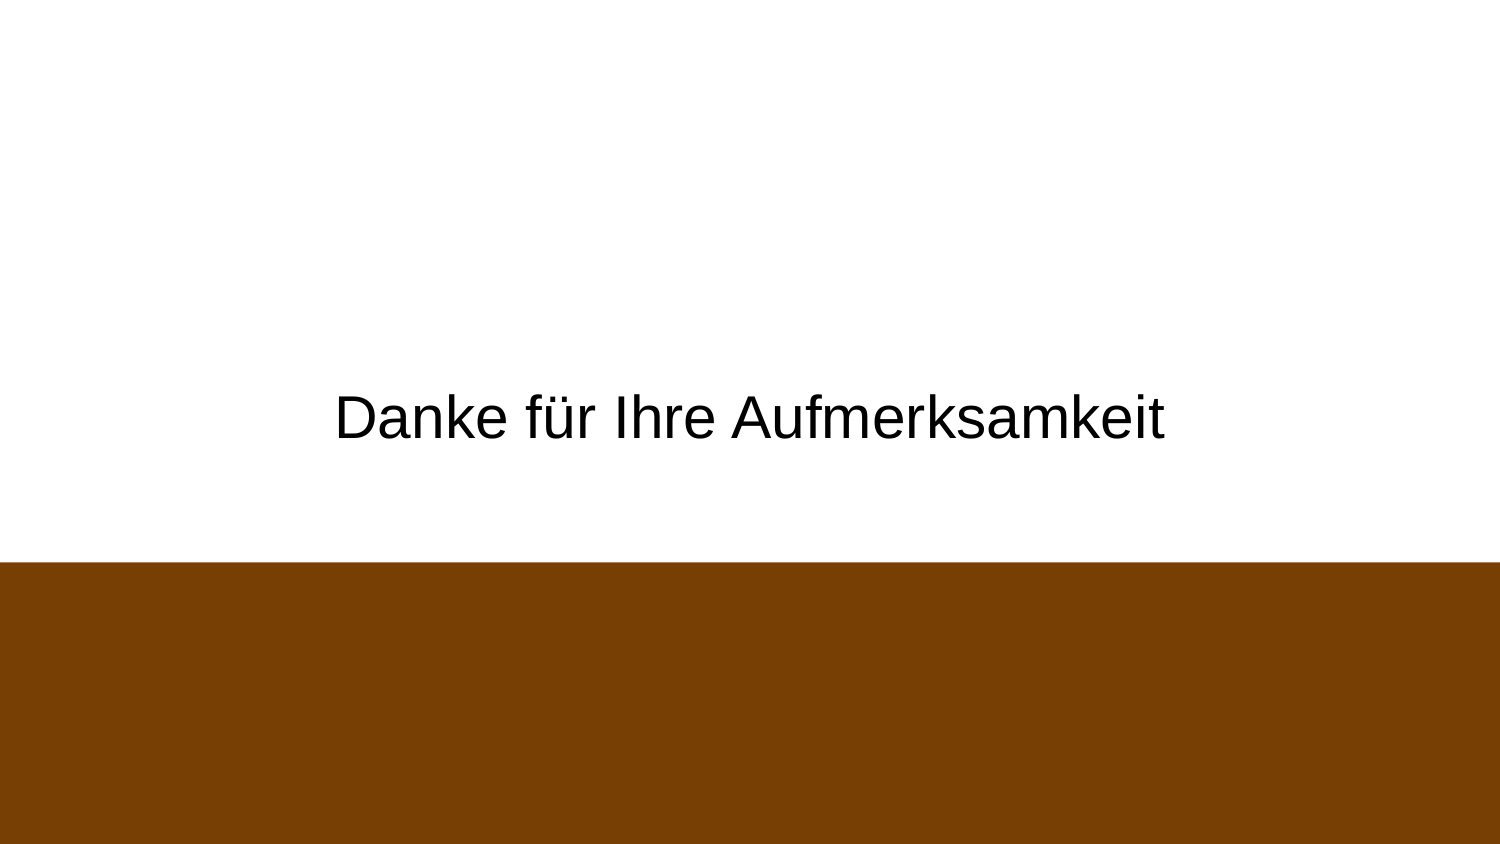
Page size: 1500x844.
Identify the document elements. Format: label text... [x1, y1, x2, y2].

list Danke für Ihre Aufmerksamkeit [51, 362, 1449, 750]
